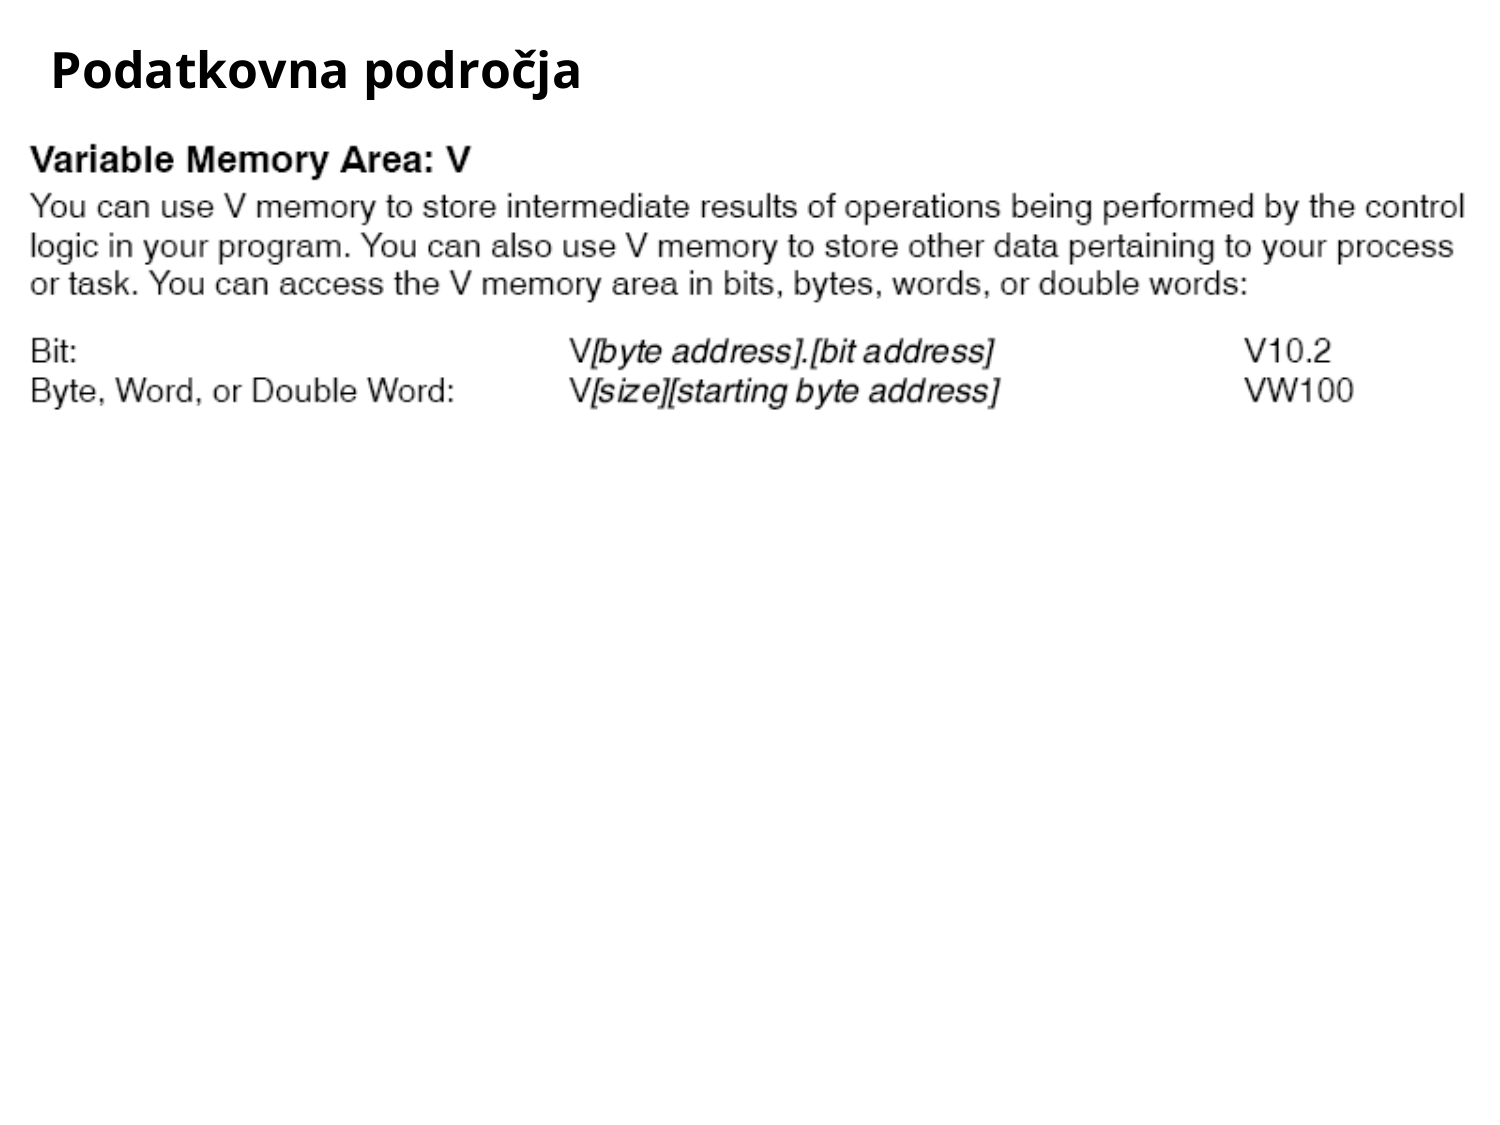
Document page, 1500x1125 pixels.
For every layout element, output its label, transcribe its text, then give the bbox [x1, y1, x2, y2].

text_box Podatkovna področja [35, 30, 598, 106]
picture [20, 137, 1476, 425]
